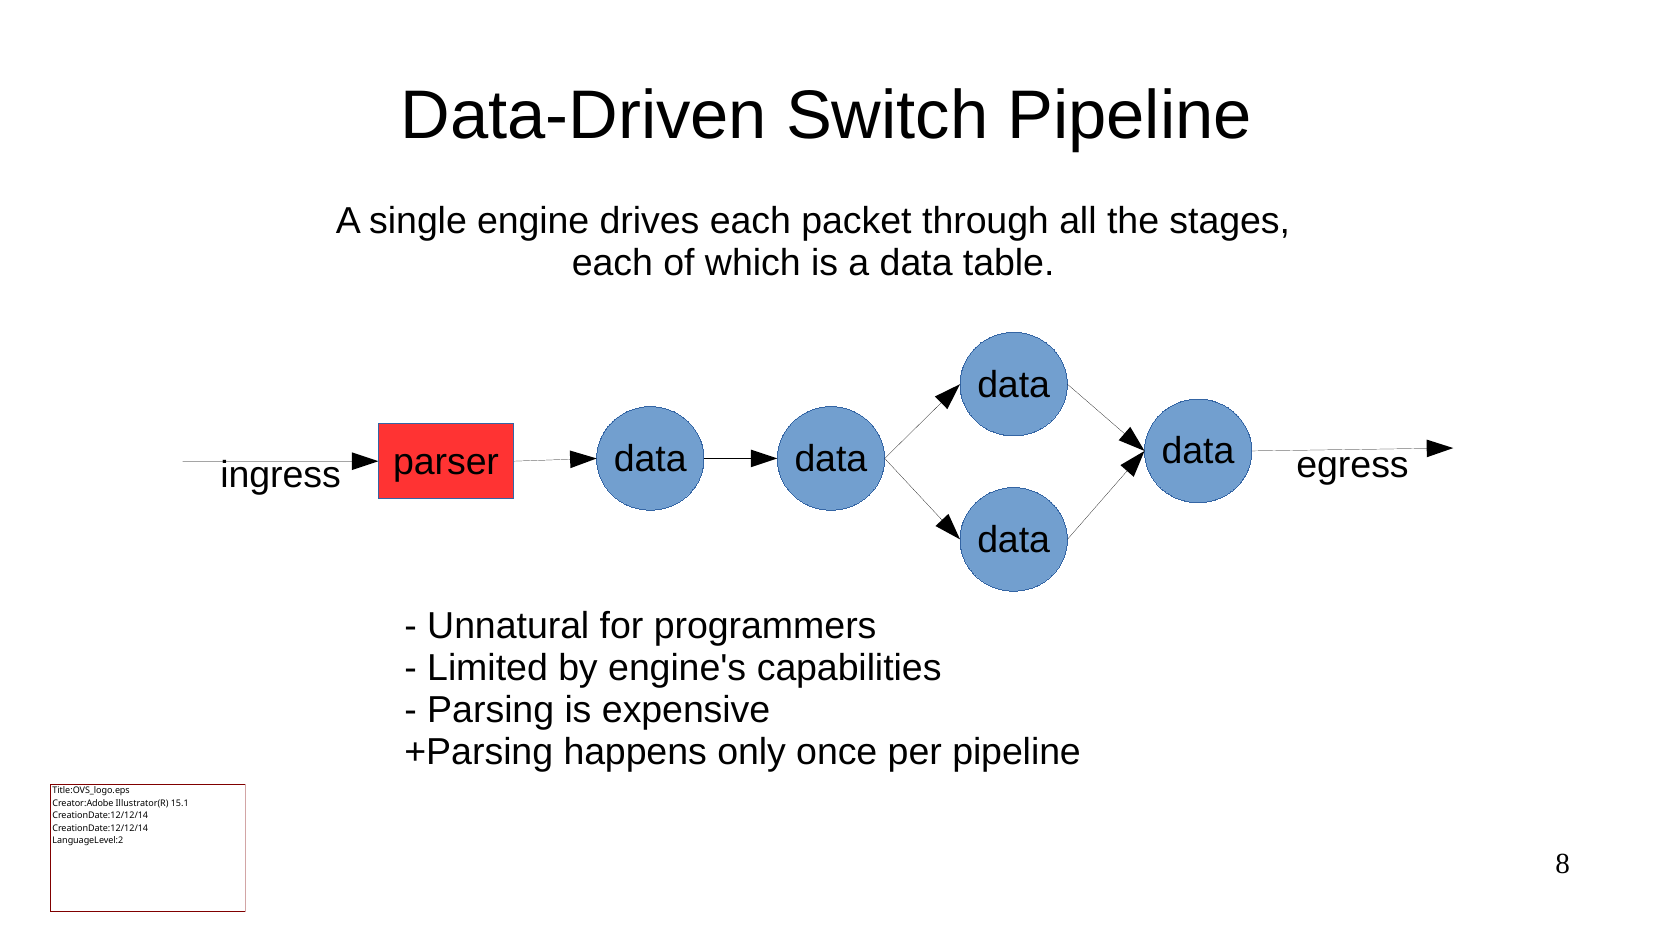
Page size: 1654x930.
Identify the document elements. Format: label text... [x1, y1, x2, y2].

text_box - Unnatural for programmers - Limited by engine's capabilities - Parsing is expensive +Parsing happens only once per pipeline [389, 596, 1228, 780]
text_box A single engine drives each packet through all the stages, each of which is a data table. [82, 192, 1544, 292]
text_box data [777, 406, 885, 511]
title Data-Driven Switch Pipeline [82, 36, 1571, 193]
text_box parser [378, 423, 514, 499]
text_box data [960, 487, 1068, 592]
text_box data [596, 406, 704, 511]
text_box data [1144, 399, 1252, 503]
text_box data [960, 332, 1068, 436]
